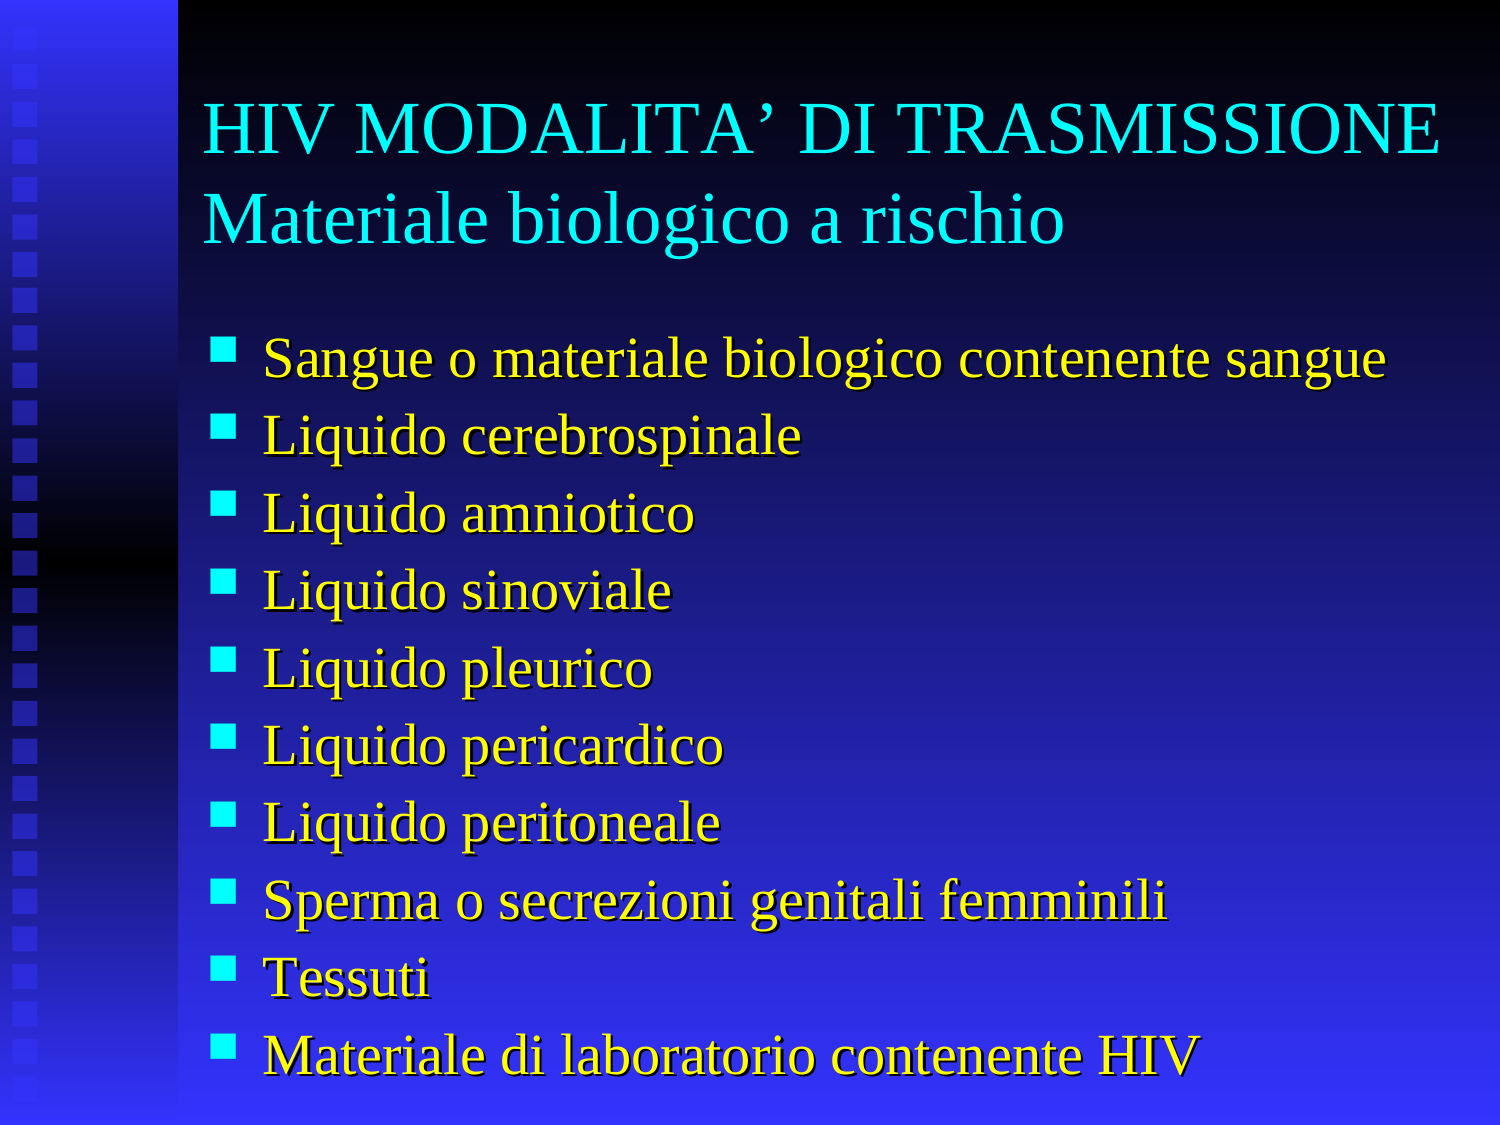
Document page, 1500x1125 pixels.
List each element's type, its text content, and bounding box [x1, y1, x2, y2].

text_box HIV MODALITA’ DI TRASMISSIONE Materiale biologico a rischio [187, 49, 1463, 288]
text_box Sangue o materiale biologico contenente sangue Liquido cerebrospinale Liquido amniotico Liquido sinoviale Liquido pleurico Liquido pericardico Liquido peritoneale Sperma o secrezioni genitali femminili Tessuti Materiale di laboratorio contenente HIV [191, 319, 1467, 1095]
